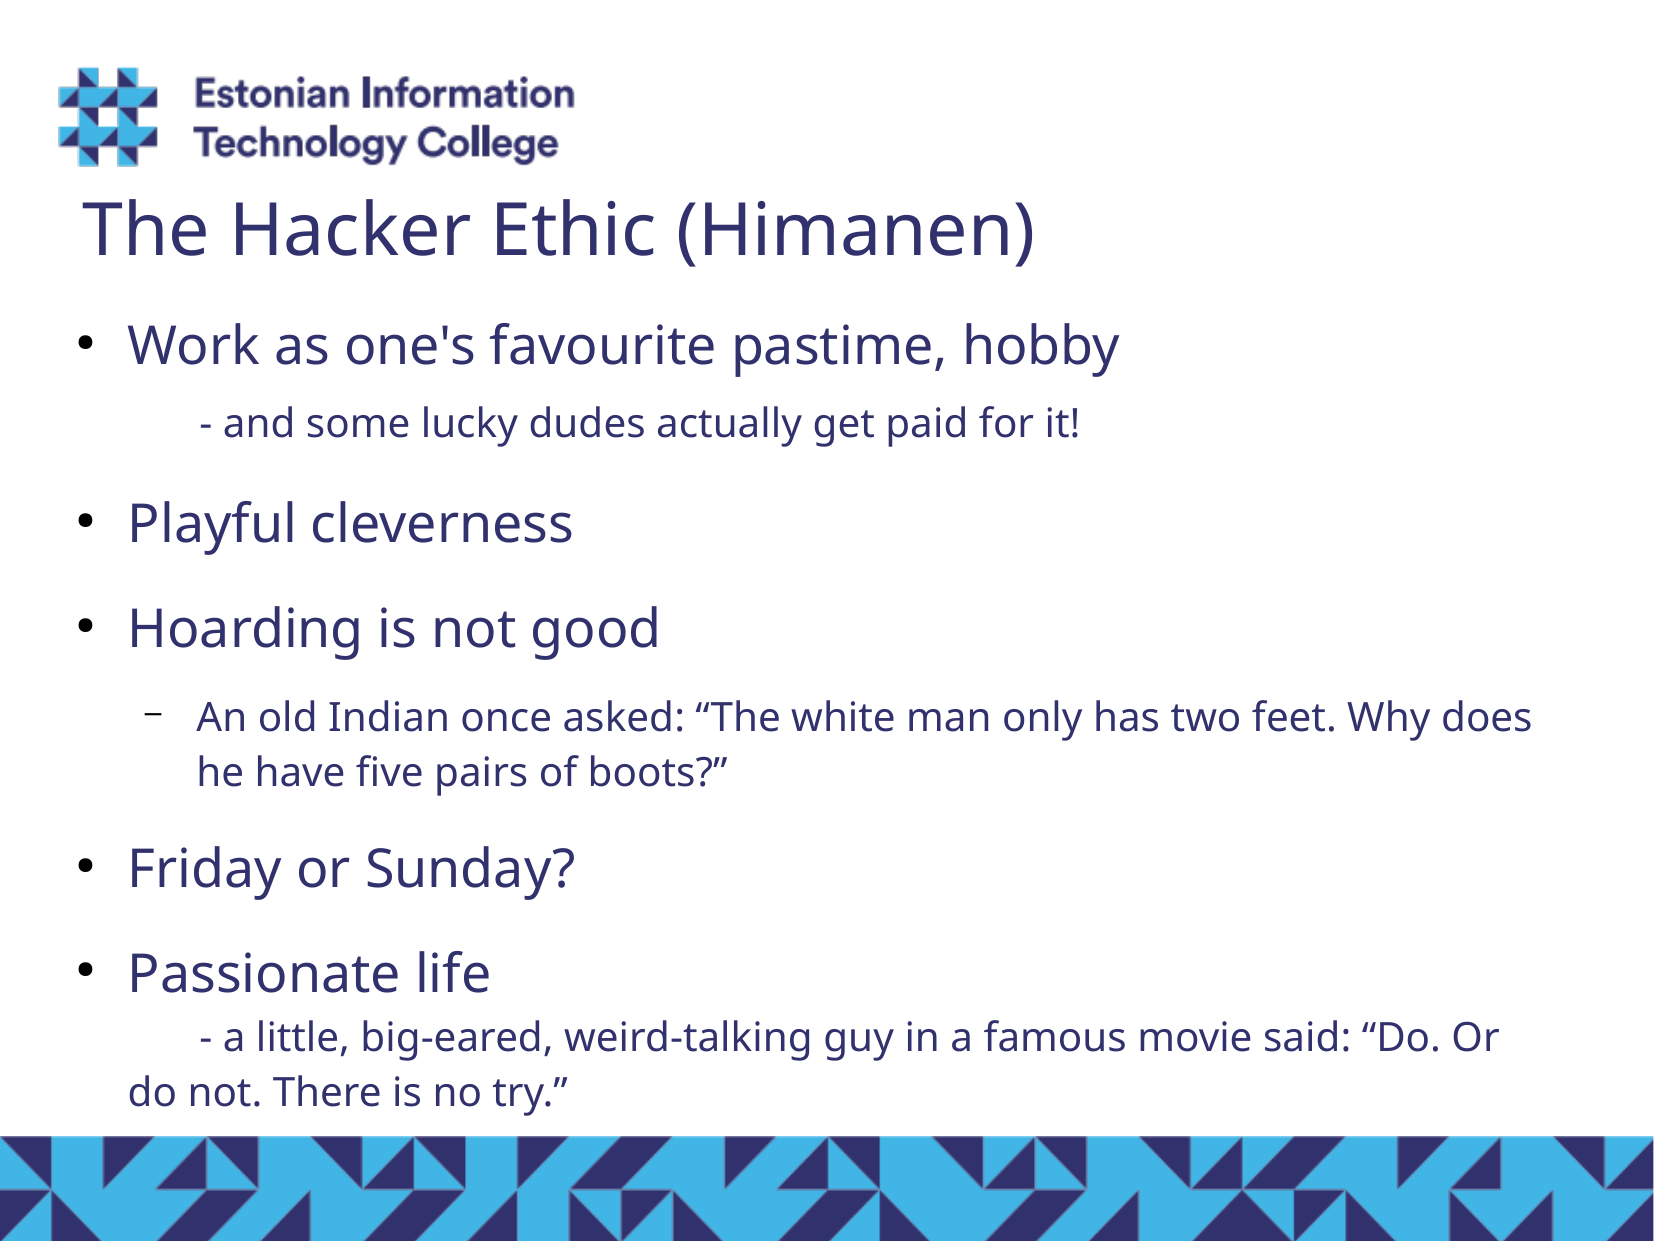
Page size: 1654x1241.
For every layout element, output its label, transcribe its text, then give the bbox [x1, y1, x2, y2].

list Work as one's favourite pastime, hobby - and some lucky dudes actually get paid for it! Playful cleverness Hoarding is not good An old Indian once asked: “The white man only has two feet. Why does he have five pairs of boots?” Friday or Sunday? Passionate life - a little, big-eared, weird-talking guy in a famous movie said: “Do. Or do not. There is no try.” [59, 307, 1548, 1123]
title The Hacker Ethic (Himanen) [82, 123, 1571, 331]
